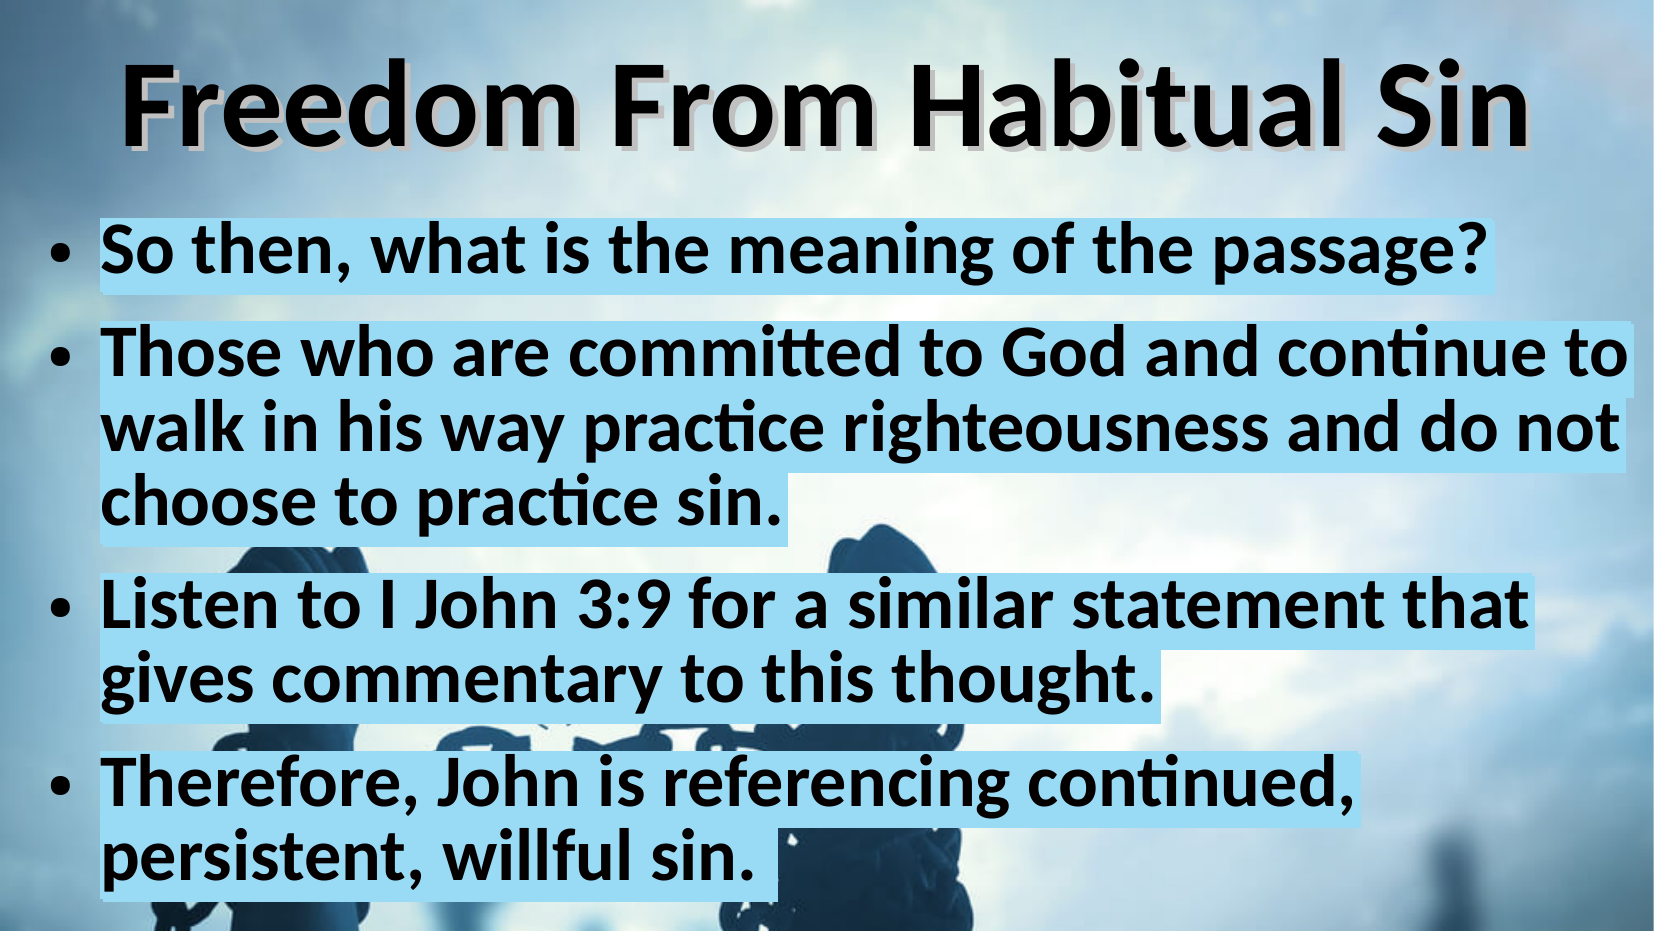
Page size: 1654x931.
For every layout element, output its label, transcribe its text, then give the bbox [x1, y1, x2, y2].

title Freedom From Habitual Sin [82, 37, 1571, 193]
picture [0, 0, 1654, 931]
list So then, what is the meaning of the passage? Those who are committed to God and continue to walk in his way practice righteousness and do not choose to practice sin. Listen to I John 3:9 for a similar statement that gives commentary to this thought. Therefore, John is referencing continued, persistent, willful sin. [30, 217, 1636, 901]
